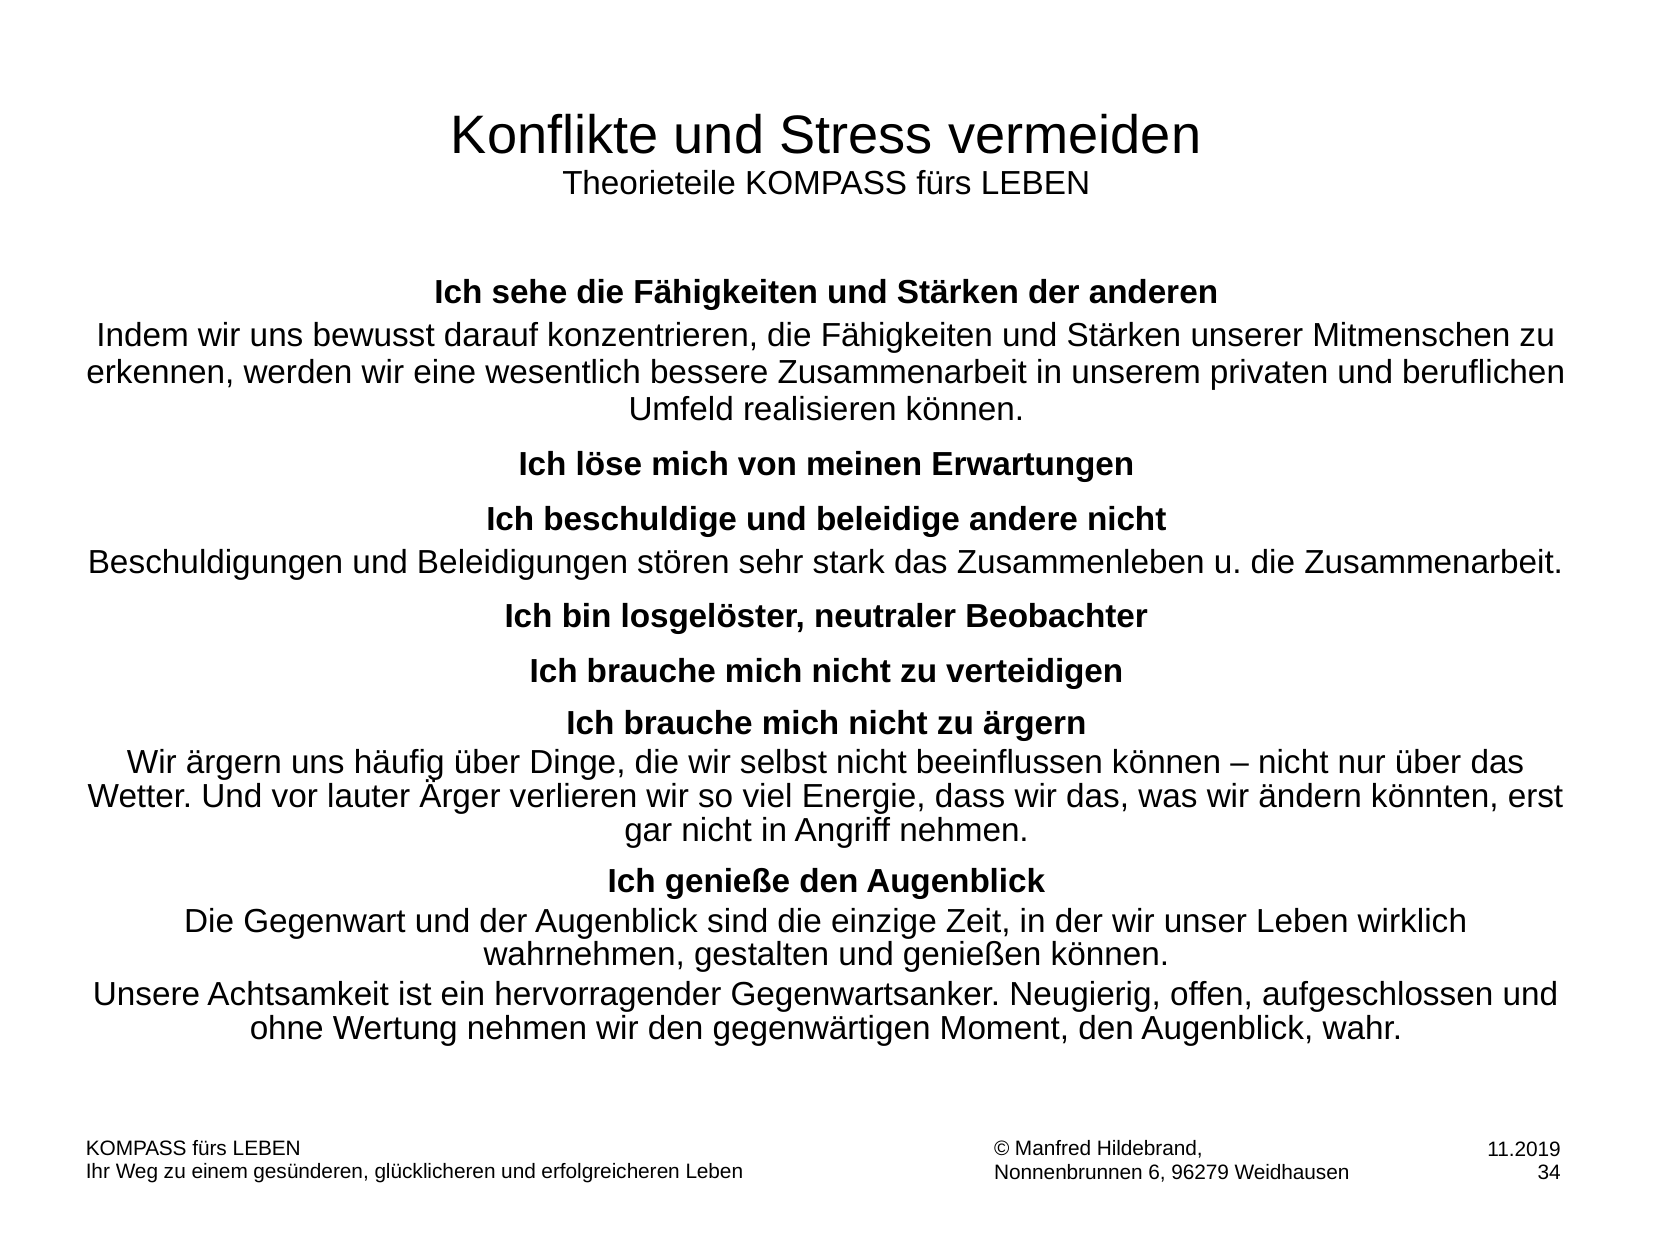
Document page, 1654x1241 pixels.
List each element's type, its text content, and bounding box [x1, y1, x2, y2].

text_box 11.2019 34 [1405, 1118, 1576, 1203]
text_box KOMPASS fürs LEBEN Ihr Weg zu einem gesünderen, glücklicheren und erfolgreicheren Leben [70, 1118, 964, 1202]
list Ich sehe die Fähigkeiten und Stärken der anderen Indem wir uns bewusst darauf konzentrieren, die Fähigkeiten und Stärken unserer Mitmenschen zu erkennen, werden wir eine wesentlich bessere Zusammenarbeit in unserem privaten und beruflichen Umfeld realisieren können. Ich löse mich von meinen Erwartungen Ich beschuldige und beleidige andere nicht Beschuldigungen und Beleidigungen stören sehr stark das Zusammenleben u. die Zusammenarbeit. Ich bin losgelöster, neutraler Beobachter Ich brauche mich nicht zu verteidigen Ich brauche mich nicht zu ärgern Wir ärgern uns häufig über Dinge, die wir selbst nicht beeinflussen können – nicht nur über das Wetter. Und vor lauter Ärger verlieren wir so viel Energie, dass wir das, was wir ändern könnten, erst gar nicht in Angriff nehmen. Ich genieße den Augenblick Die Gegenwart und der Augenblick sind die einzige Zeit, in der wir unser Leben wirklich wahrnehmen, gestalten und genießen können. Unsere Achtsamkeit ist ein hervorragender Gegenwartsanker. Neugierig, offen, aufgeschlossen und ohne Wertung nehmen wir den gegenwärtigen Moment, den Augenblick, wahr. [82, 273, 1571, 1109]
text_box © Manfred Hildebrand, Nonnenbrunnen 6, 96279 Weidhausen [979, 1118, 1389, 1203]
title Konflikte und Stress vermeiden Theorieteile KOMPASS fürs LEBEN [82, 49, 1571, 257]
